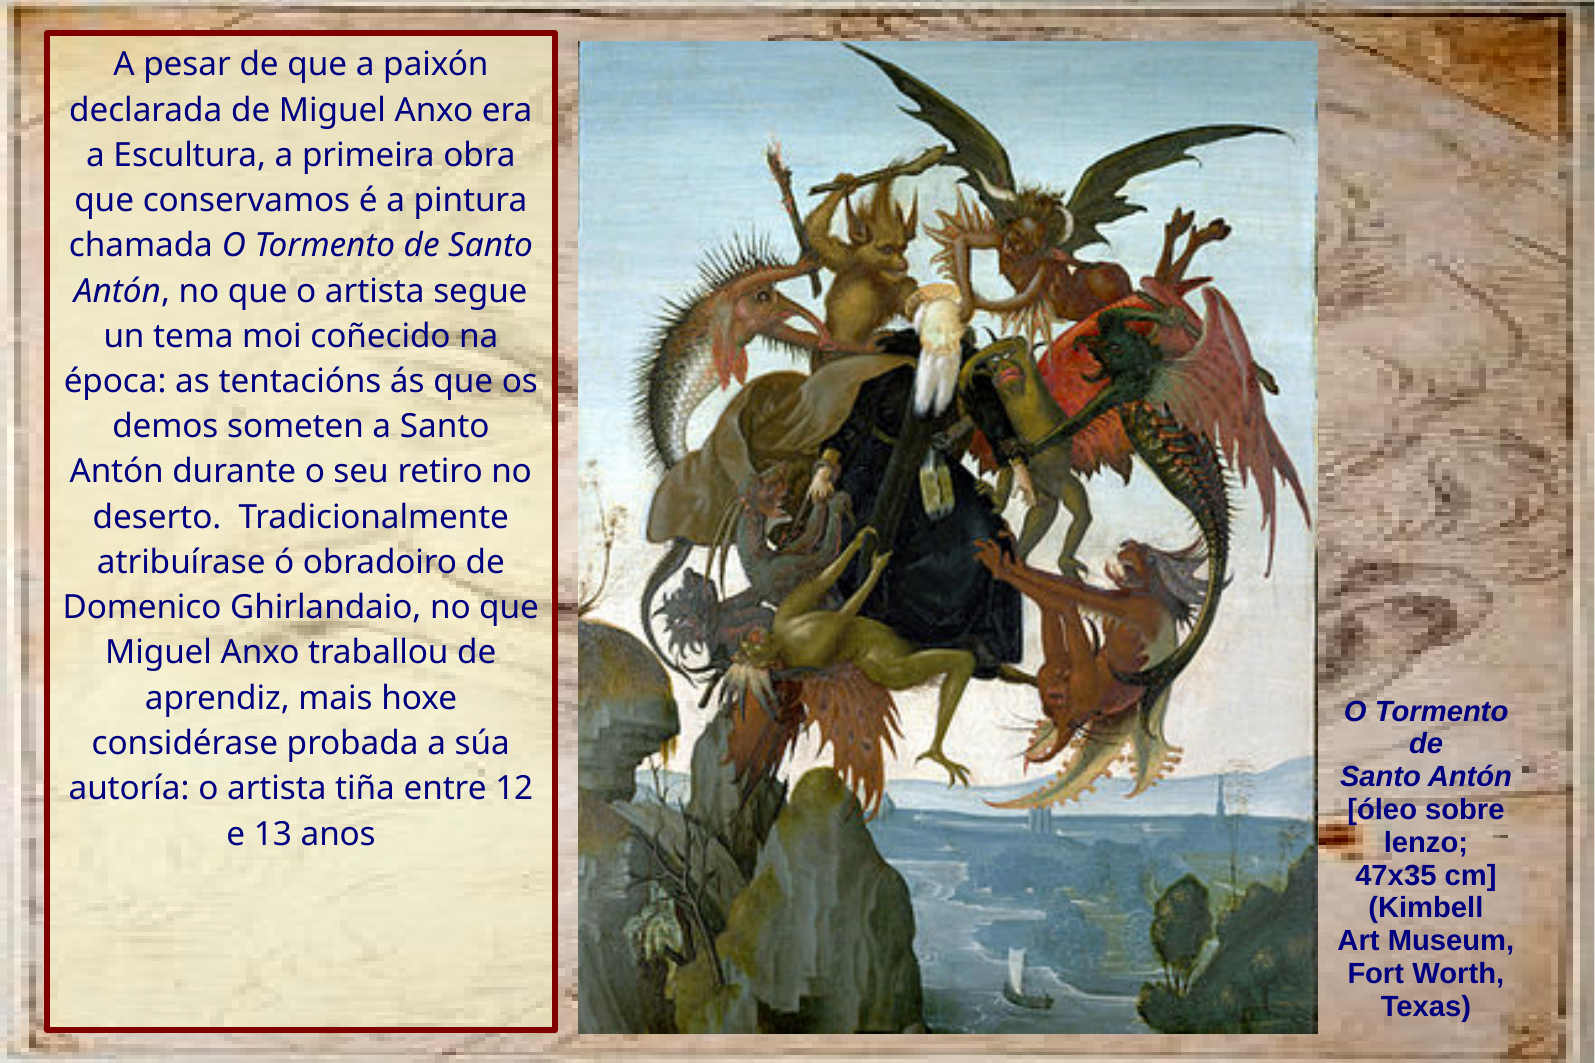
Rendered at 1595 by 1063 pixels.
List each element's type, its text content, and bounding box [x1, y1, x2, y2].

text_box A pesar de que a paixón declarada de Miguel Anxo era a Escultura, a primeira obra que conservamos é a pintura chamada O Tormento de Santo Antón, no que o artista segue un tema moi coñecido na época: as tentacións ás que os demos someten a Santo Antón durante o seu retiro no deserto. Tradicionalmente atribuírase ó obradoiro de Domenico Ghirlandaio, no que Miguel Anxo traballou de aprendiz, mais hoxe considérase probada a súa autoría: o artista tiña entre 12 e 13 anos [47, 33, 556, 1031]
picture [0, 0, 1595, 1063]
text_box O Tormento de Santo Antón [óleo sobre lenzo; 47x35 cm] (Kimbell Art Museum, Fort Worth, Texas) [1322, 687, 1560, 1030]
